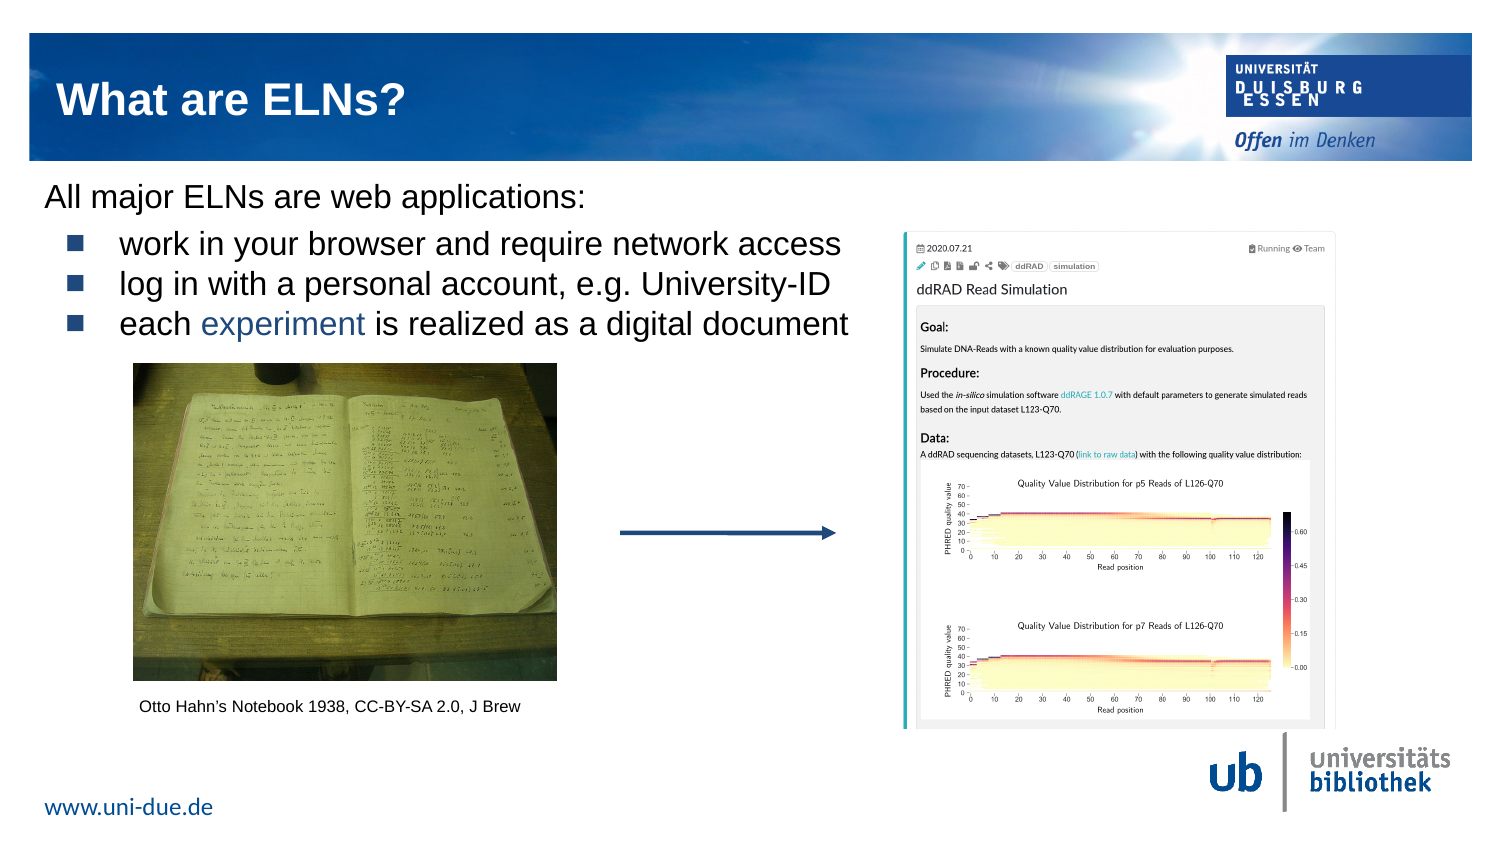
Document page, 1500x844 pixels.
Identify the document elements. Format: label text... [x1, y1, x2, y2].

text_box Otto Hahn’s Notebook 1938, CC-BY-SA 2.0, J Brew [124, 680, 566, 729]
text_box All major ELNs are web applications: work in your browser and require network access log in with a personal account, e.g. University-ID each experiment is realized as a digital document [29, 174, 900, 339]
text_box What are ELNs? [26, 43, 1161, 150]
picture [29, 33, 1471, 161]
picture [1210, 732, 1450, 812]
text_box www.uni-due.de [29, 782, 263, 843]
picture [899, 228, 1342, 729]
picture [133, 363, 557, 680]
